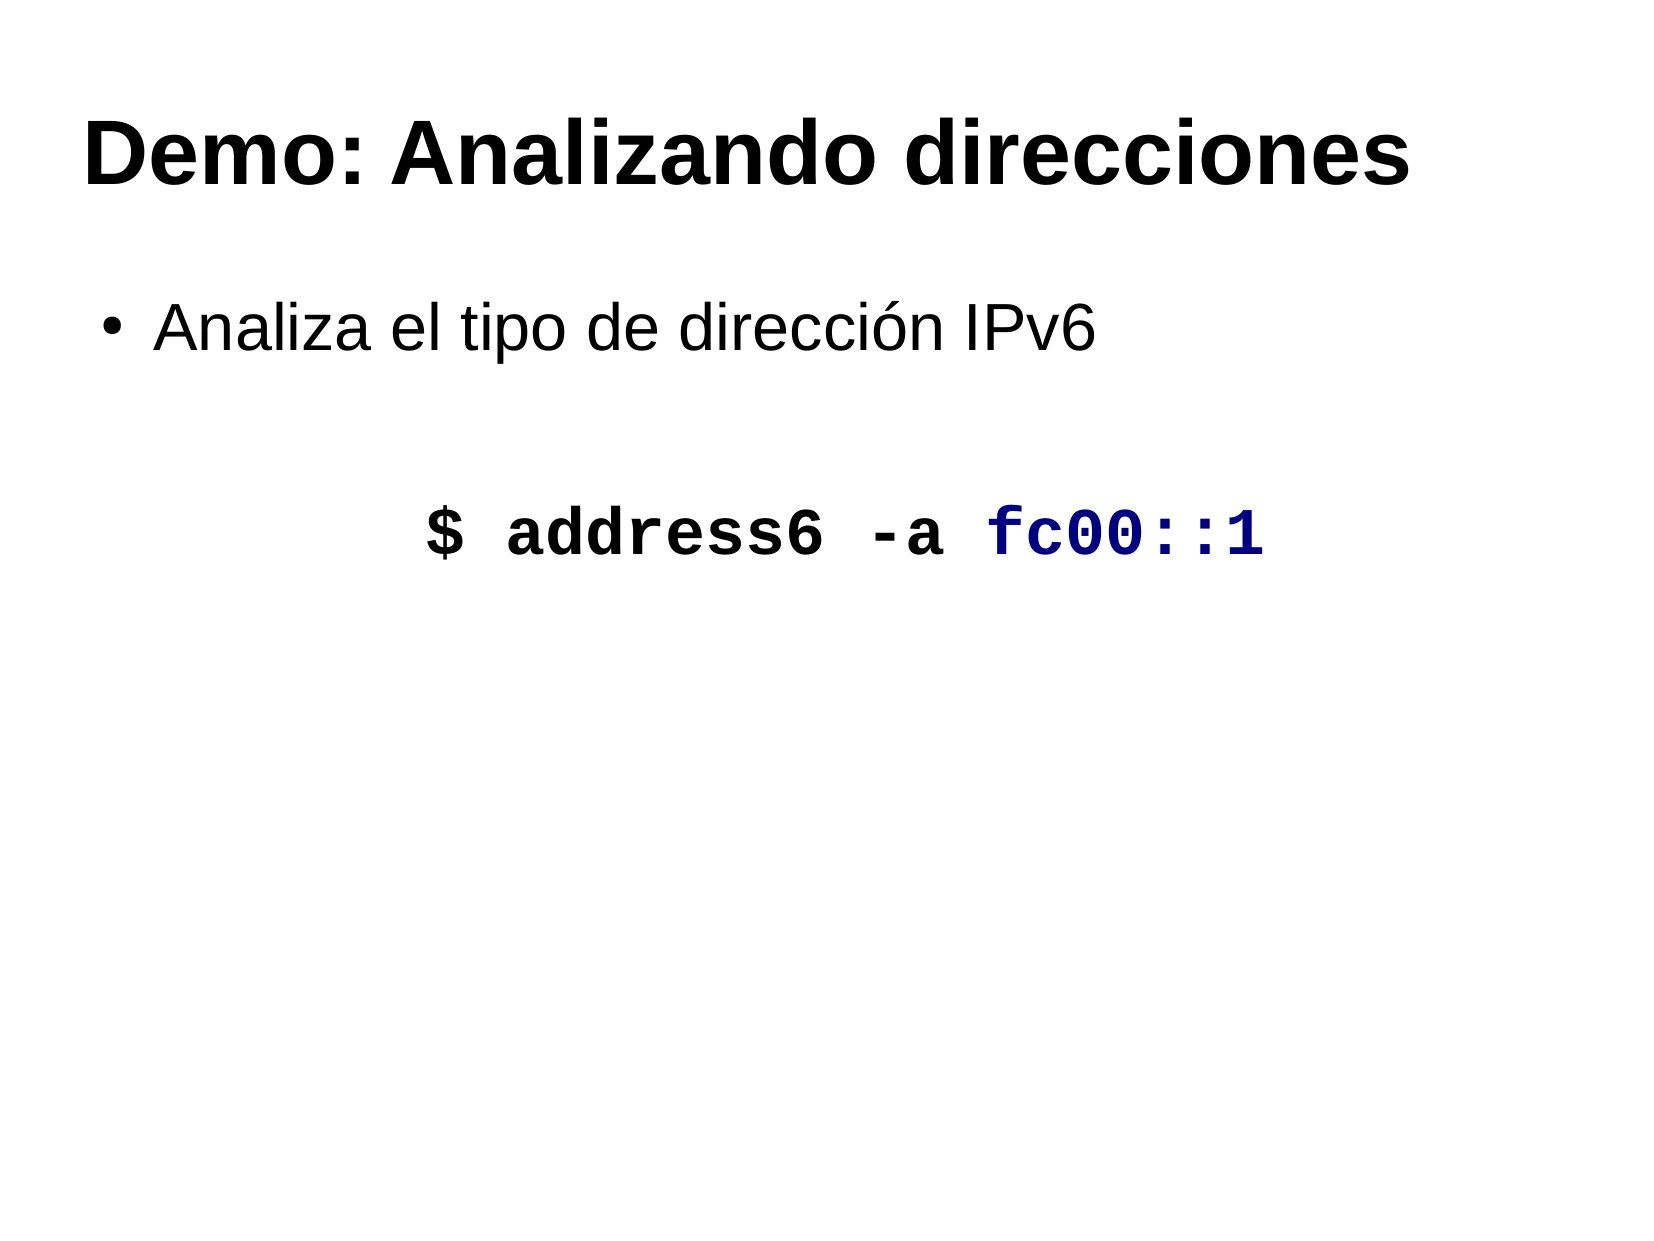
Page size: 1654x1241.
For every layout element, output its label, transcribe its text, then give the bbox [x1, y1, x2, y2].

title Demo: Analizando direcciones [82, 49, 1571, 257]
list Analiza el tipo de dirección IPv6 $ address6 -a fc00::1 [82, 290, 1538, 1010]
